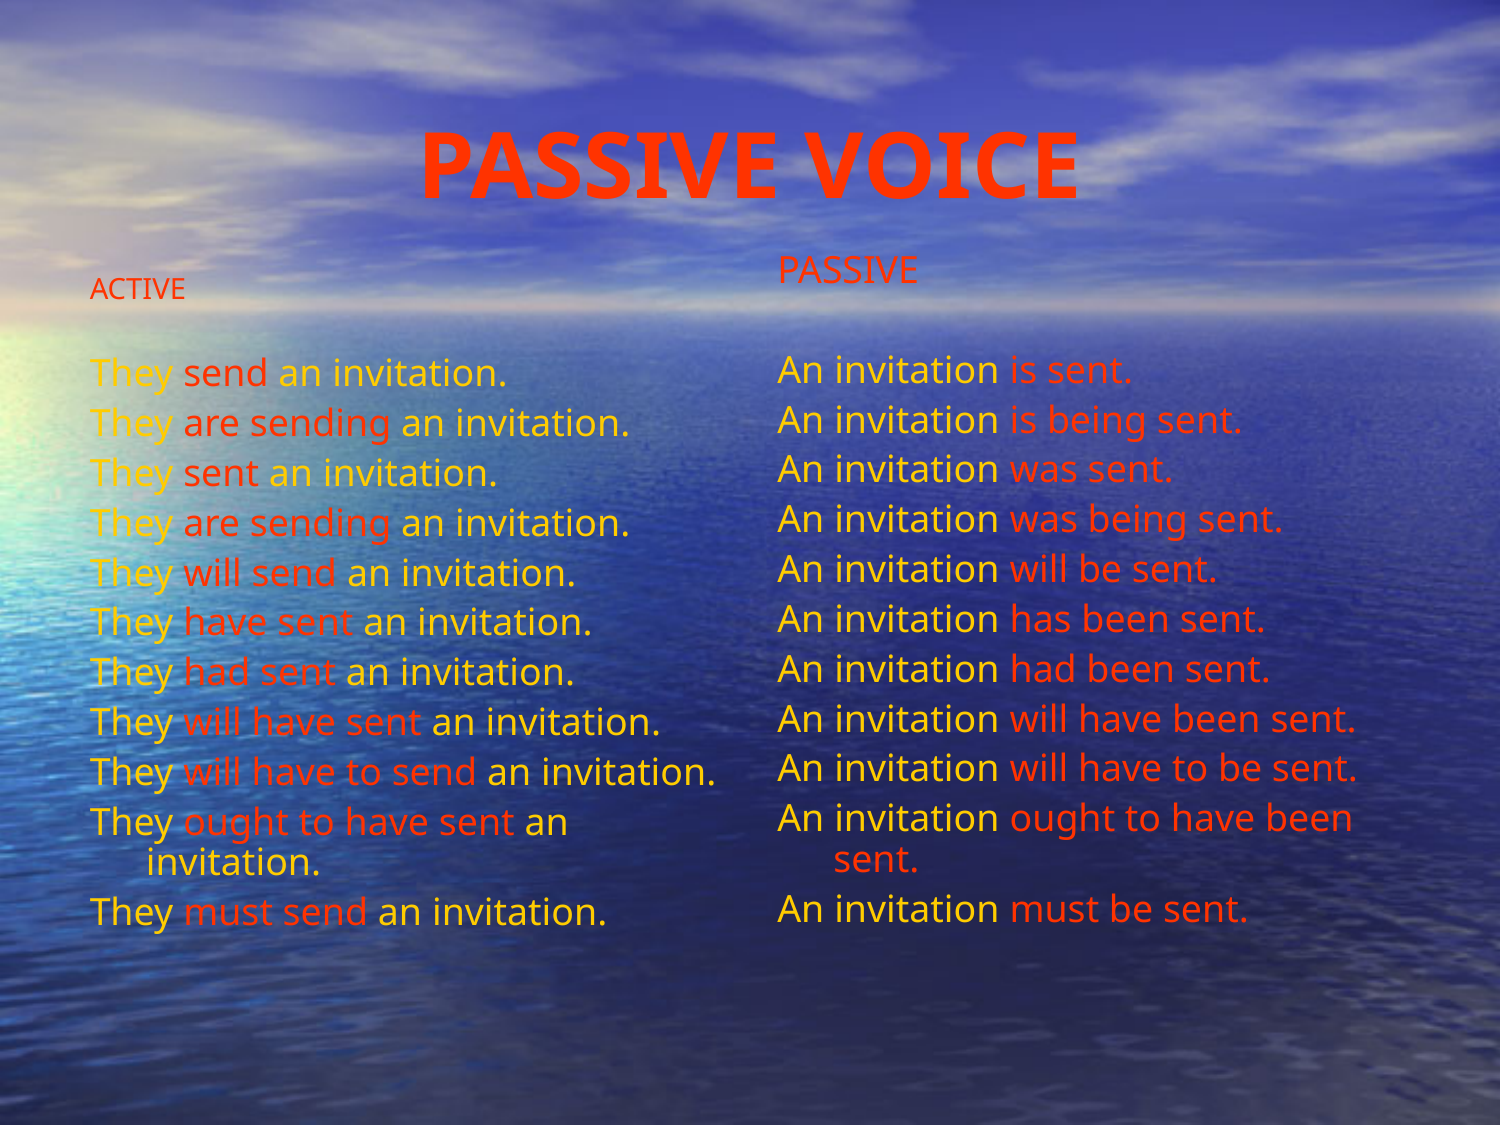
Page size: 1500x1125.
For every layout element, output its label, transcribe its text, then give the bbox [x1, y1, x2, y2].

picture [0, 0, 1500, 1125]
title PASSIVE VOICE [75, 47, 1425, 275]
list ACTIVE They send an invitation. They are sending an invitation. They sent an invitation. They are sending an invitation. They will send an invitation. They have sent an invitation. They had sent an invitation. They will have sent an invitation. They will have to send an invitation. They ought to have sent an invitation. They must send an invitation. [75, 267, 738, 988]
list PASSIVE An invitation is sent. An invitation is being sent. An invitation was sent. An invitation was being sent. An invitation will be sent. An invitation has been sent. An invitation had been sent. An invitation will have been sent. An invitation will have to be sent. An invitation ought to have been sent. An invitation must be sent. [762, 243, 1425, 1047]
